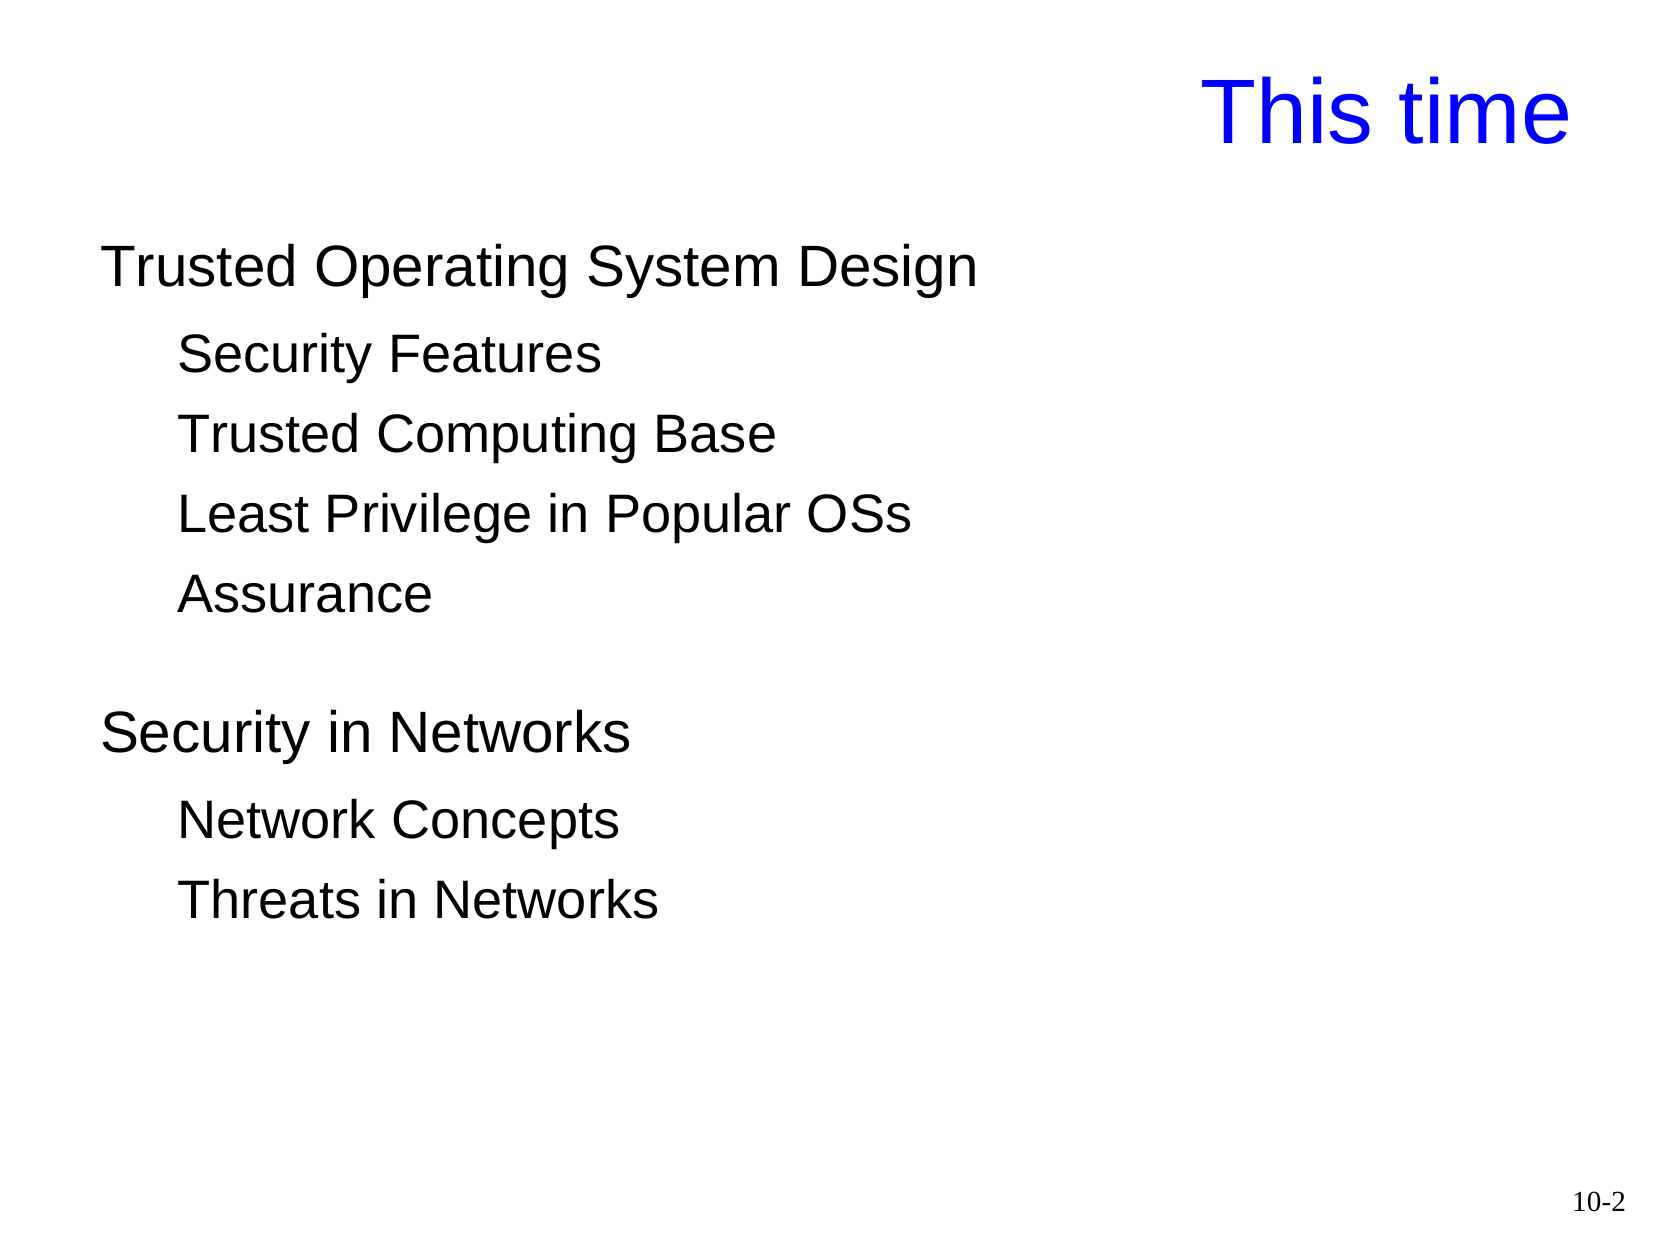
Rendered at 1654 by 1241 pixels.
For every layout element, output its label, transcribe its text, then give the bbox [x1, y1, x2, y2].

list Trusted Operating System Design Security Features Trusted Computing Base Least Privilege in Popular OSs Assurance Security in Networks Network Concepts Threats in Networks [82, 237, 1571, 1156]
title This time [84, 18, 1573, 211]
